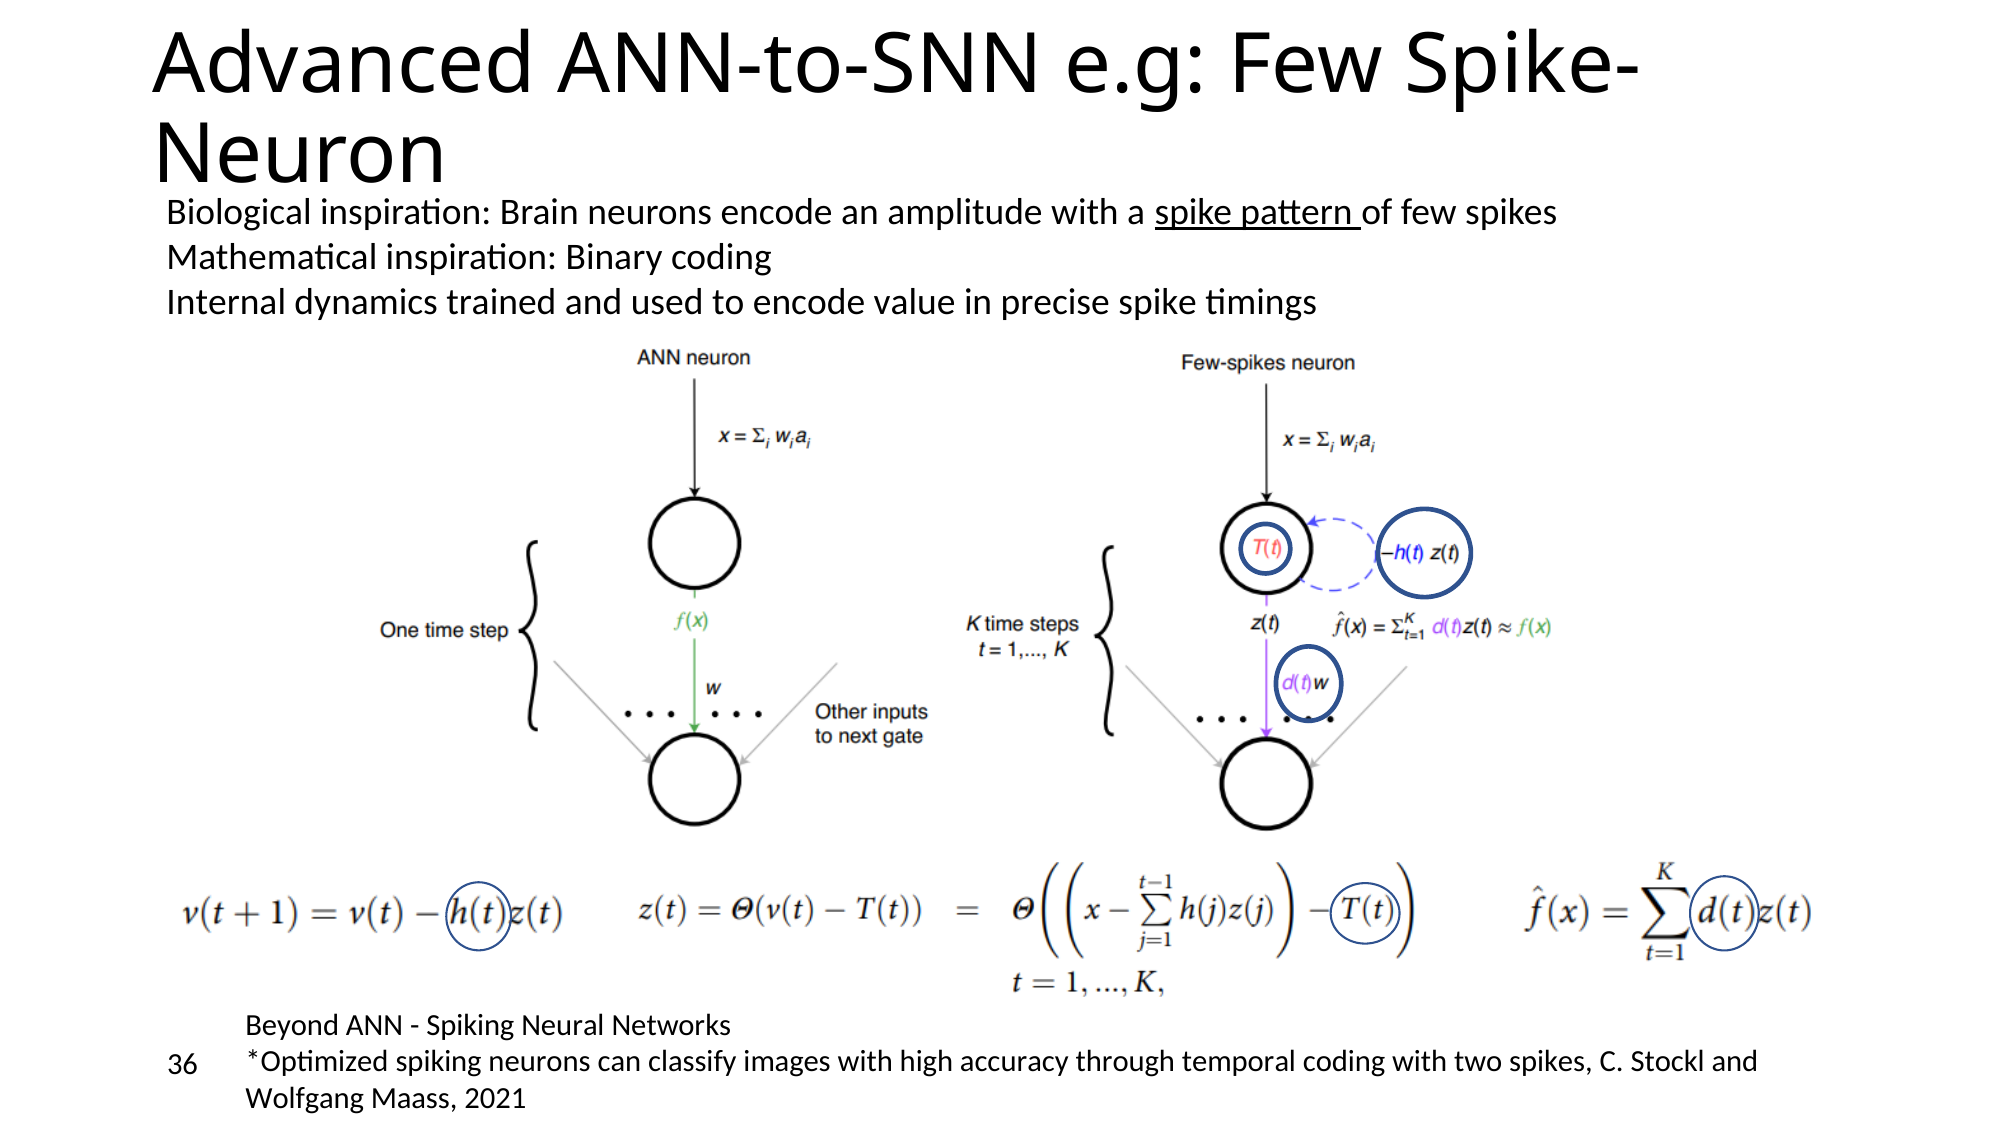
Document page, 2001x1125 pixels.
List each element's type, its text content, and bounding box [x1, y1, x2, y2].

picture [370, 339, 1814, 973]
picture [501, 889, 567, 941]
text_box Biological inspiration: Brain neurons encode an amplitude with a spike pattern of few spikes Mathematical inspiration: Binary coding Internal dynamics trained and used to encode value in precise spike timings [151, 179, 1827, 332]
text_box [1, 999, 246, 1125]
picture [448, 889, 509, 941]
picture [634, 861, 1415, 996]
picture [174, 889, 456, 941]
title Advanced ANN-to-SNN e.g: Few Spike- Neuron [137, 2, 1863, 220]
text_box Beyond ANN - Spiking Neural Networks *Optimized spiking neurons can classify images with high accuracy through temporal coding with two spikes, C. Stockl and Wolfgang Maass, 2021 [245, 996, 1786, 1123]
